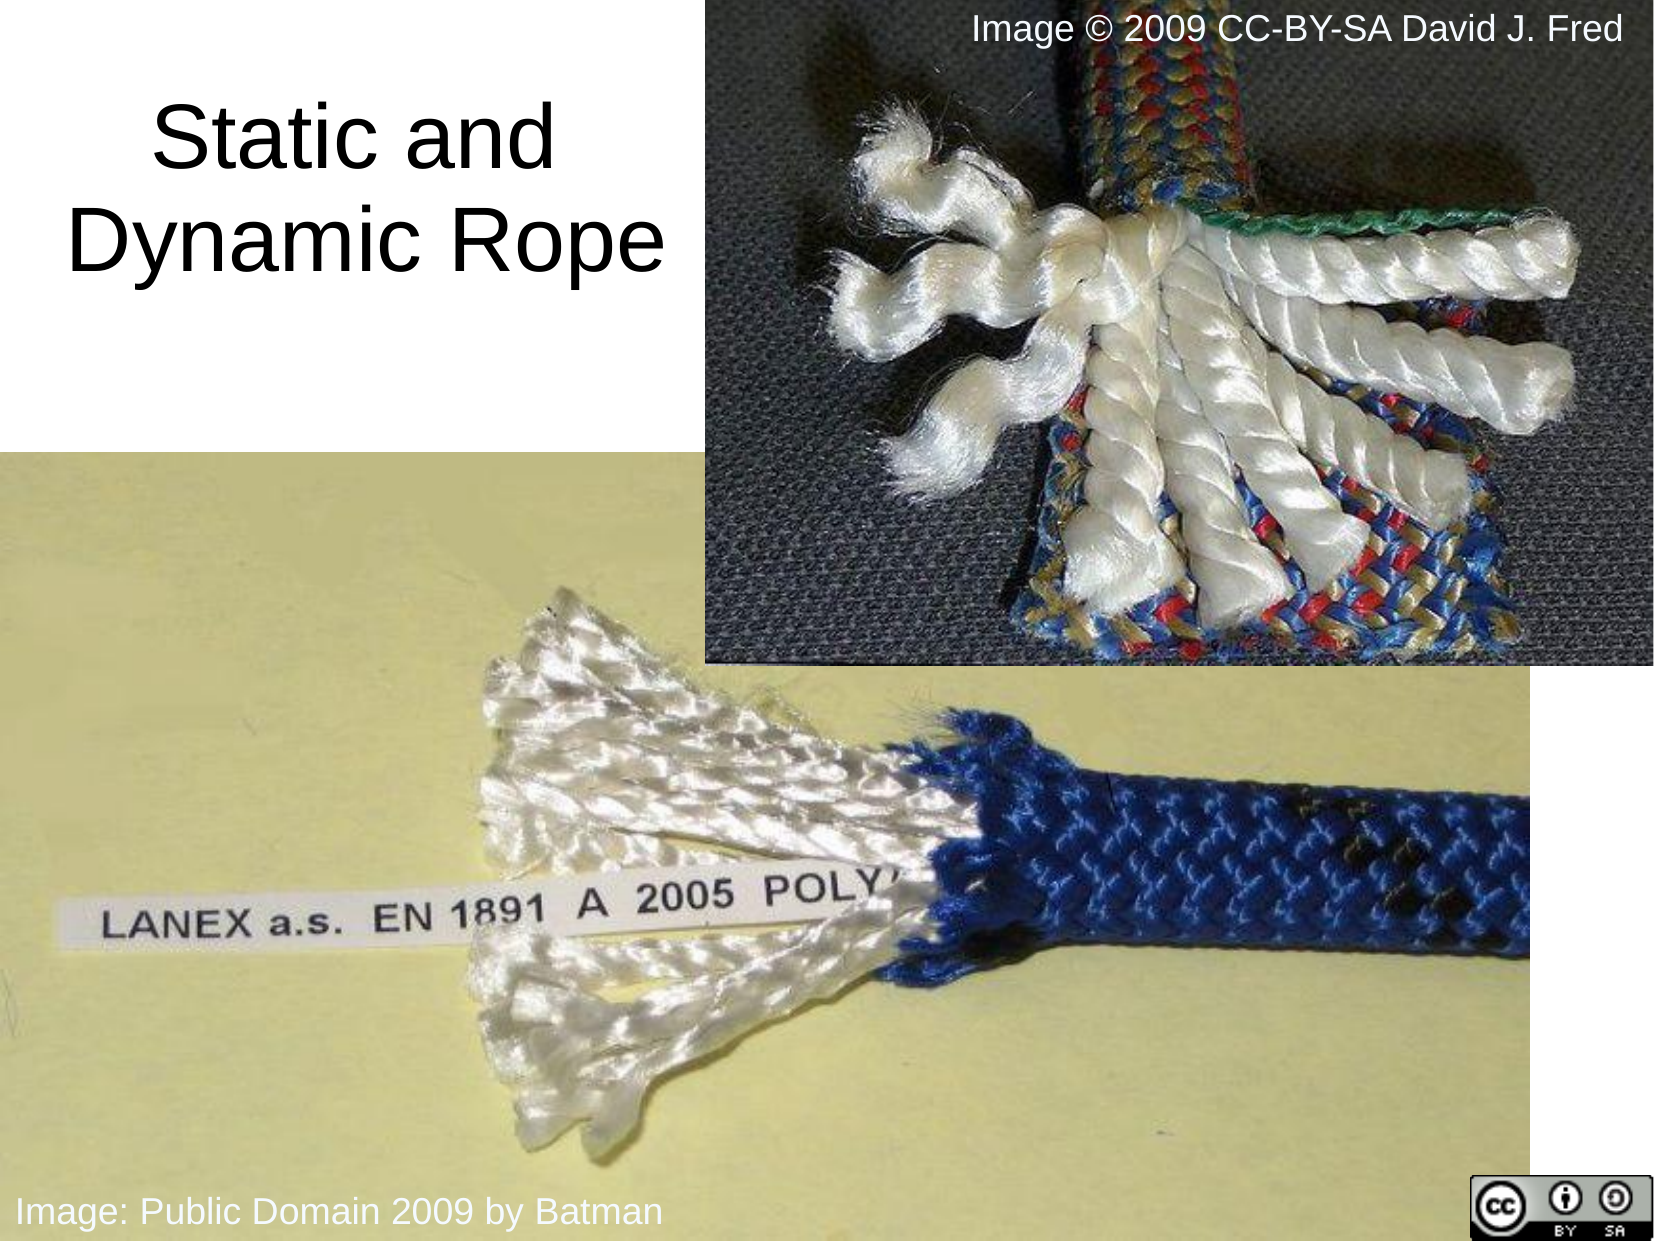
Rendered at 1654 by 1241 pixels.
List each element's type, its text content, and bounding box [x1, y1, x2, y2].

title Static and Dynamic Rope [29, 84, 705, 292]
text_box Image: Public Domain 2009 by Batman [0, 1183, 698, 1241]
text_box Image © 2009 CC-BY-SA David J. Fred [956, 0, 1654, 57]
picture [0, 0, 1654, 1241]
